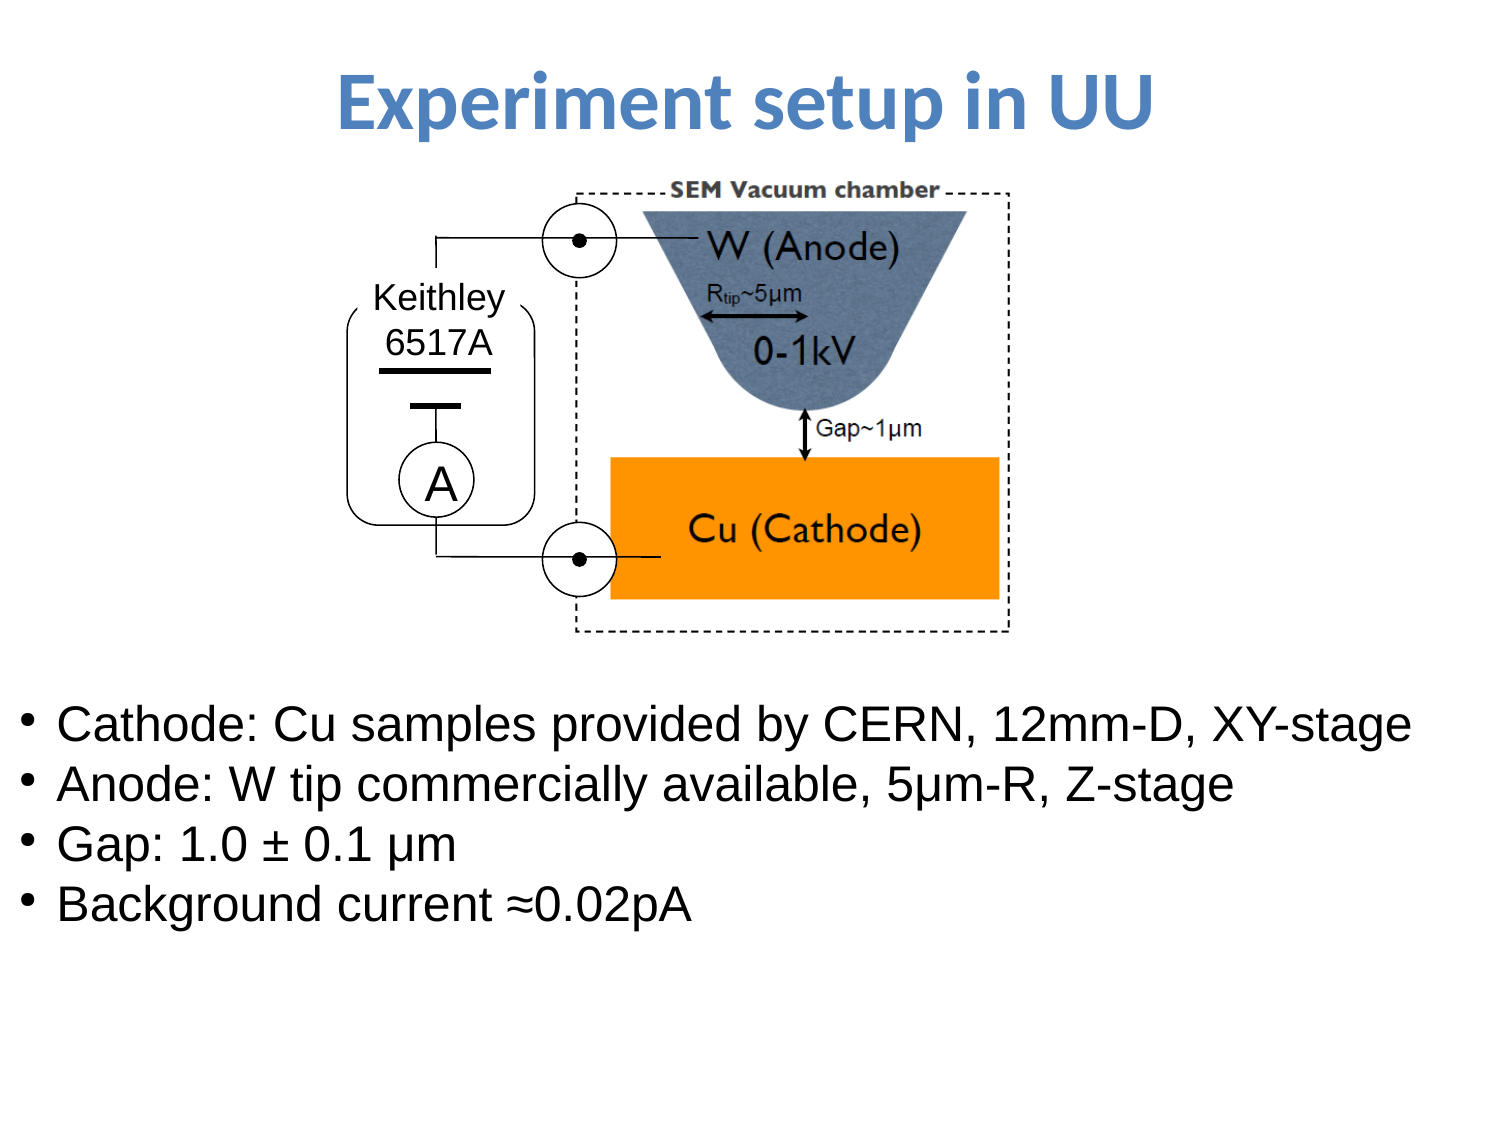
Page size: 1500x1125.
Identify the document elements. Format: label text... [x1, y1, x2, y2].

text_box [542, 558, 617, 597]
text_box A [398, 442, 474, 518]
text_box [542, 203, 617, 237]
text_box Experiment setup in UU [71, 39, 1422, 227]
text_box Cathode: Cu samples provided by CERN, 12mm-D, XY-stage Anode: W tip commercially available, 5μm-R, Z-stage Gap: 1.0 ± 0.1 μm Background current ≈0.02pA [4, 684, 1500, 997]
text_box [542, 522, 617, 556]
text_box [542, 239, 617, 278]
picture [565, 176, 1016, 642]
text_box Keithley 6517A [357, 262, 521, 362]
